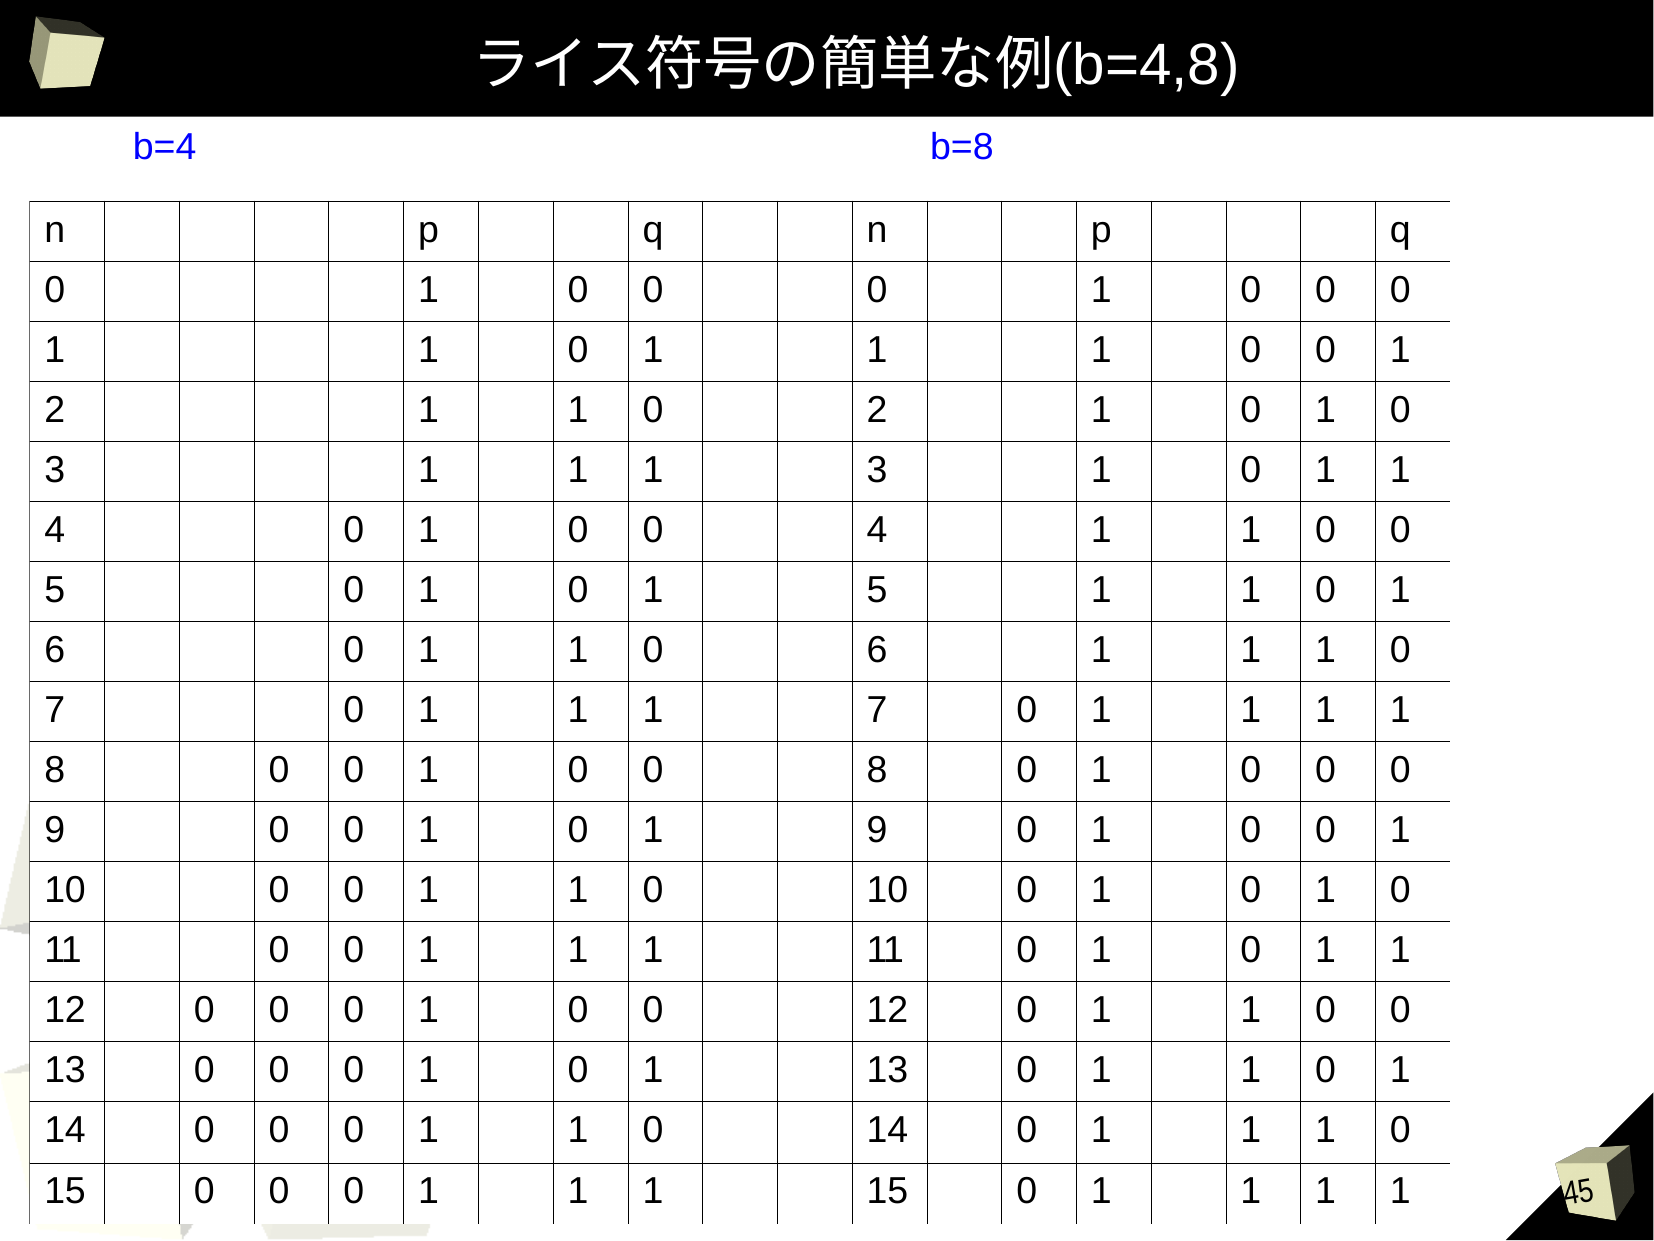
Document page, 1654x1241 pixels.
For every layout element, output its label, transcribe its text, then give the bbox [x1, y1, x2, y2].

picture [0, 200, 1450, 1241]
text_box b=4 [118, 119, 651, 225]
text_box b=8 [915, 119, 1448, 225]
title ライス符号の簡単な例(b=4,8) [118, 0, 1595, 119]
